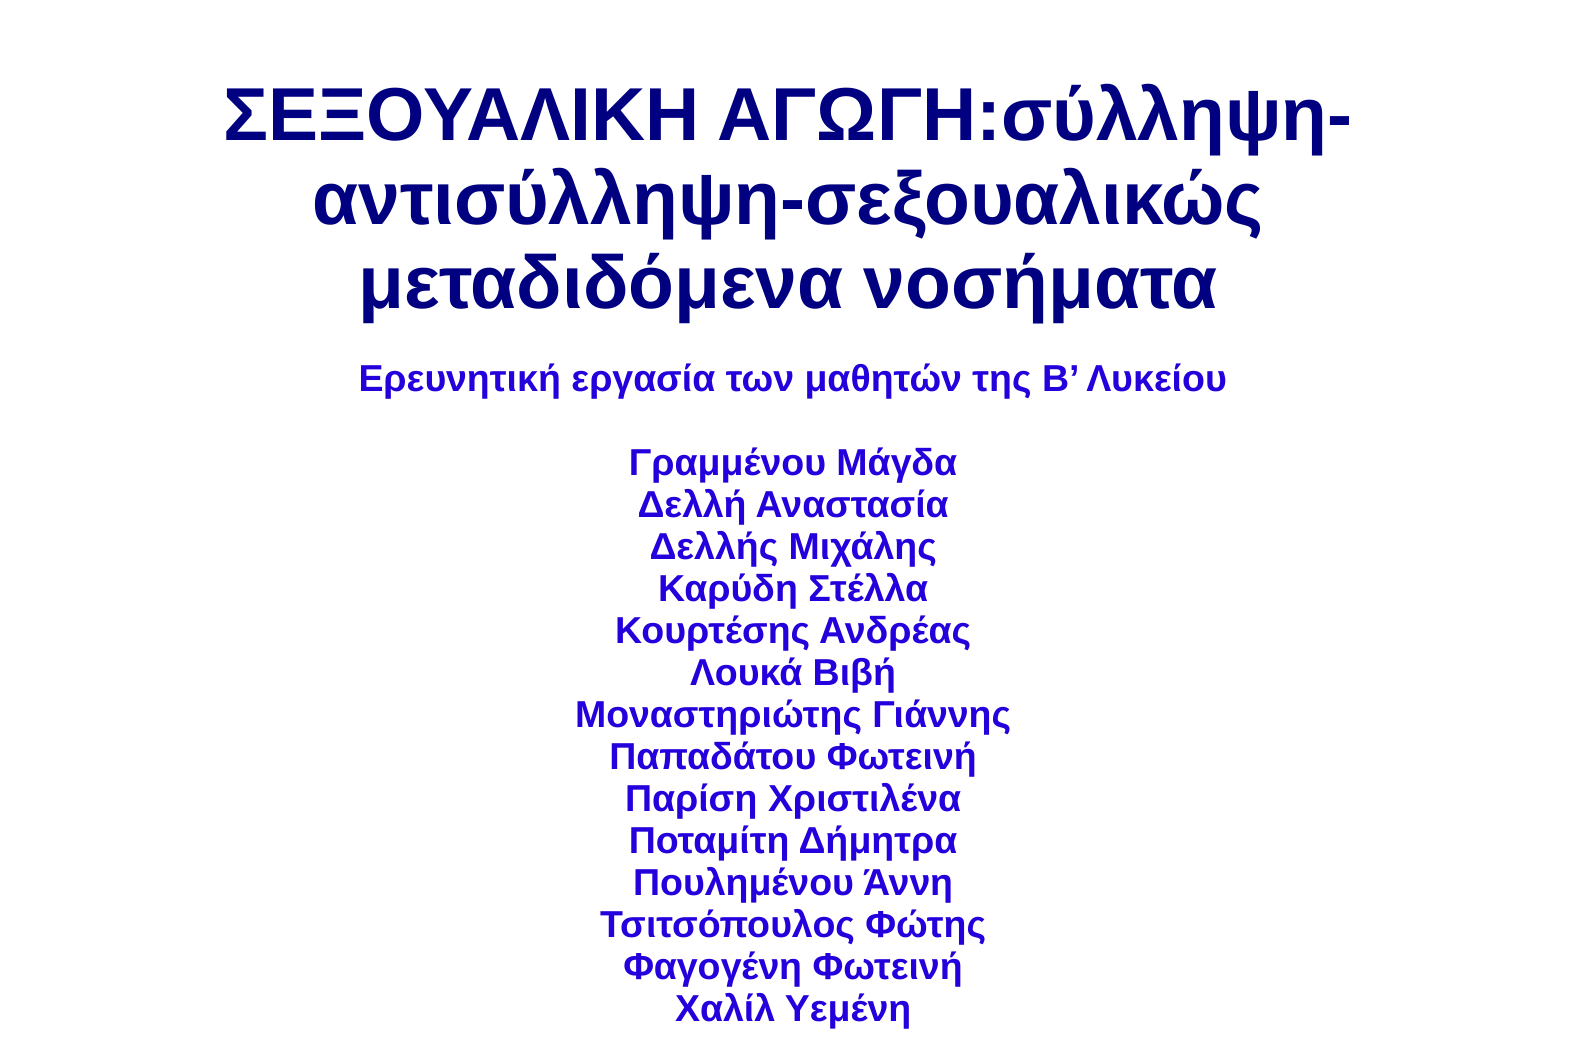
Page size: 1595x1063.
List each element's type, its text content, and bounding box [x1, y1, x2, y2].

subtitle Ερευνητική εργασία των μαθητών της Β’ Λυκείου Γραμμένου Μάγδα Δελλή Αναστασία Δελλής Μιχάλης Καρύδη Στέλλα Κουρτέσης Ανδρέας Λουκά Βιβή Μοναστηριώτης Γιάννης Παπαδάτου Φωτεινή Παρίση Χριστιλένα Ποταμίτη Δήμητρα Πουλημένου Άννη Τσιτσόπουλος Φώτης Φαγογένη Φωτεινή Χαλίλ Υεμένη [75, 347, 1511, 1040]
title ΣΕΞΟΥΑΛΙΚΗ ΑΓΩΓΗ:σύλληψη-αντισύλληψη-σεξουαλικώς μεταδιδόμενα νοσήματα [70, 72, 1506, 325]
